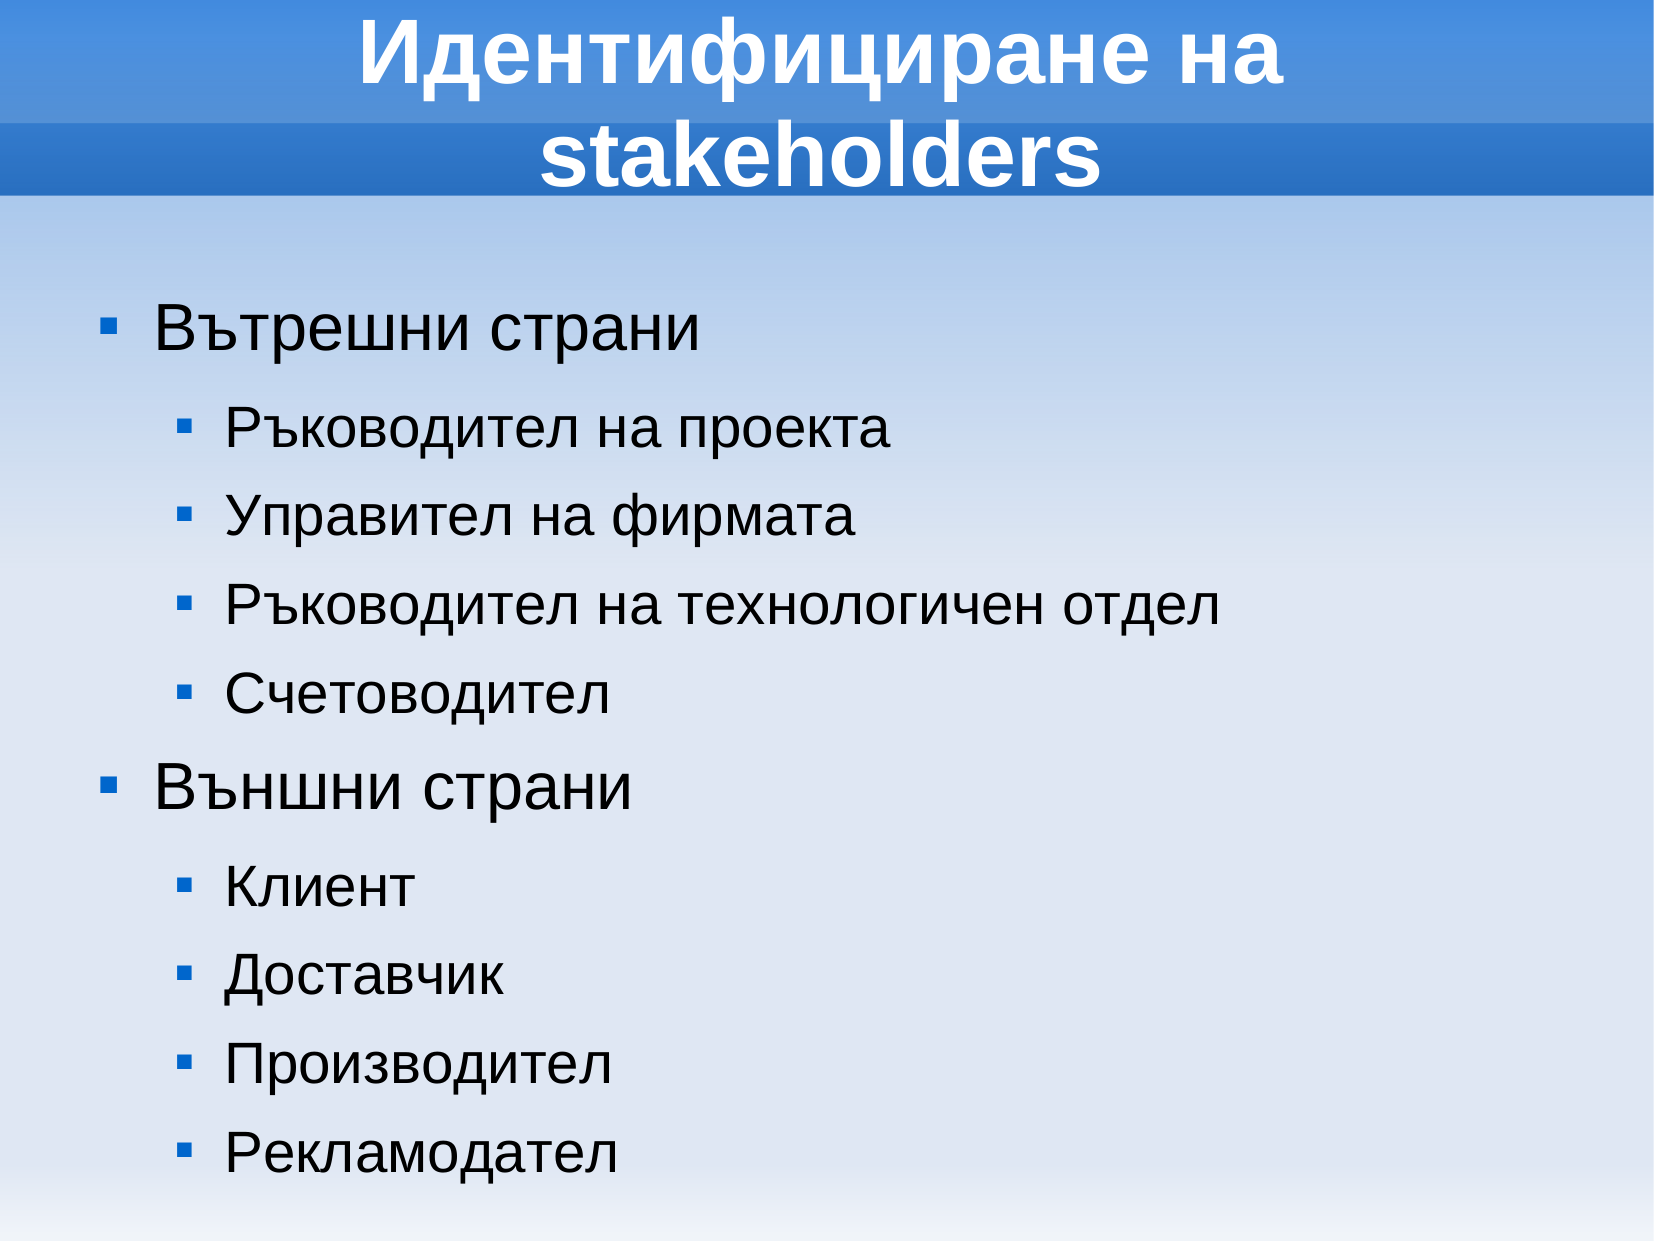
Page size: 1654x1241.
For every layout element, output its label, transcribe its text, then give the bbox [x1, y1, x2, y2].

title Идентифициране на stakeholders [76, 0, 1565, 207]
list Вътрешни страни Ръководител на проекта Управител на фирмата Ръководител на технологичен отдел Счетоводител Външни страни Клиент Доставчик Производител Рекламодател [82, 290, 1571, 1241]
picture [0, 0, 1654, 1241]
